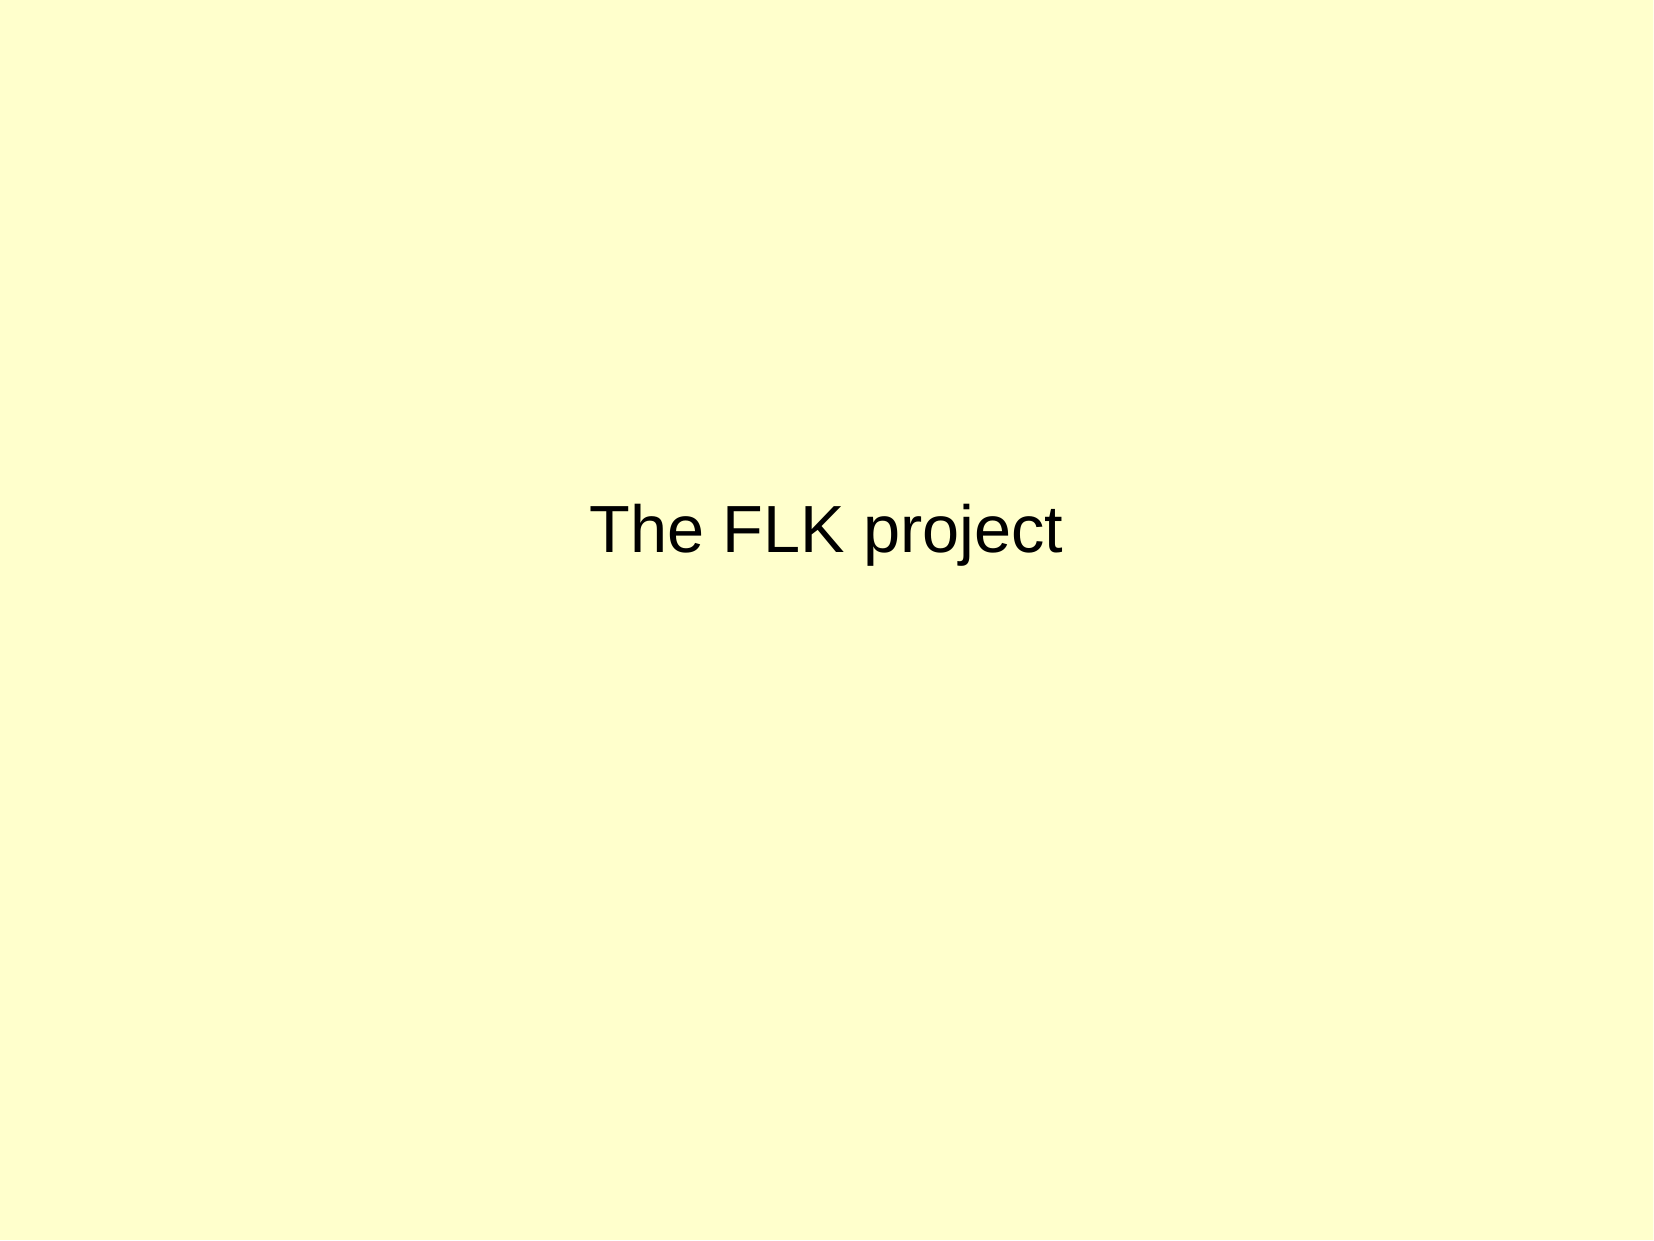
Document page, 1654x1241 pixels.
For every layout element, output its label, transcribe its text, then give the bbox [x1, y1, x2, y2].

subtitle The FLK project [82, 49, 1571, 1010]
